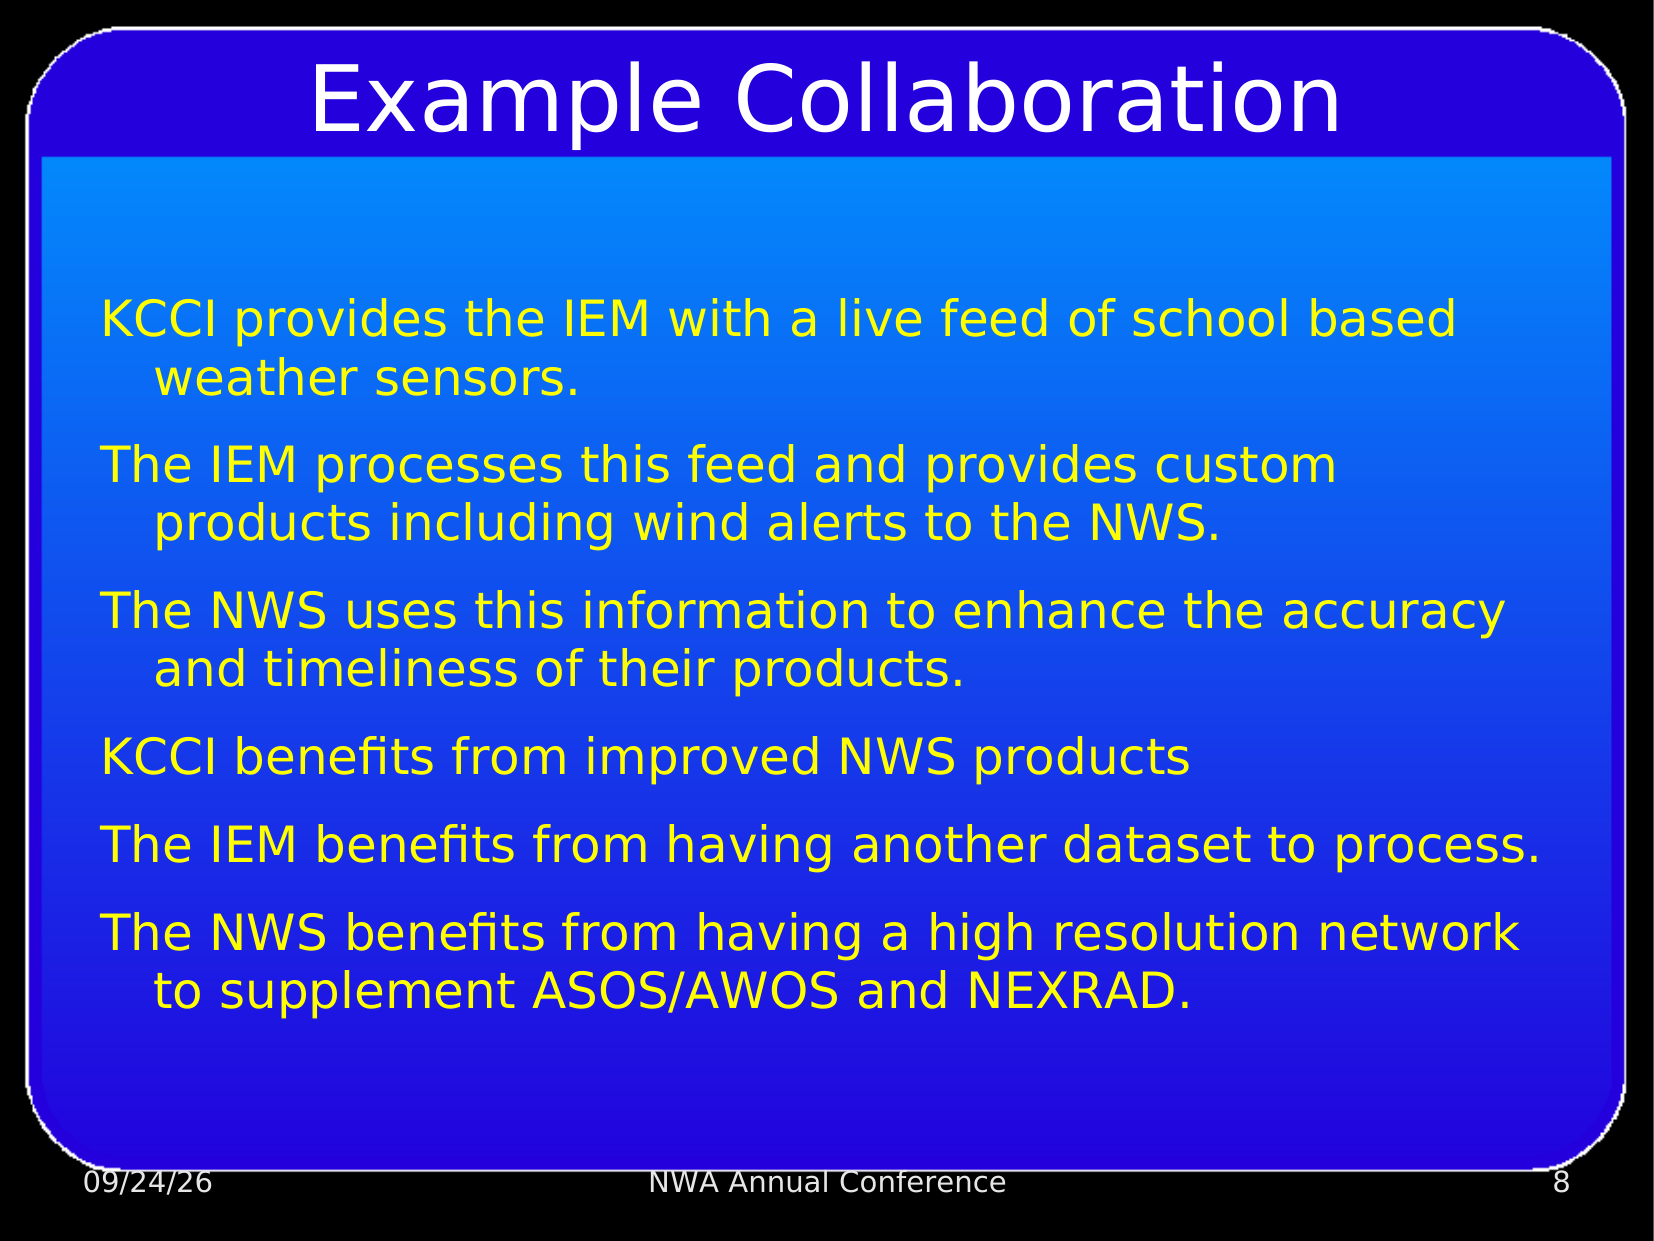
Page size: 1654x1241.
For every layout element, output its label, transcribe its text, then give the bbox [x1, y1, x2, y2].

picture [0, 0, 1654, 1241]
list KCCI provides the IEM with a live feed of school based weather sensors. The IEM processes this feed and provides custom products including wind alerts to the NWS. The NWS uses this information to enhance the accuracy and timeliness of their products. KCCI benefits from improved NWS products The IEM benefits from having another dataset to process. The NWS benefits from having a high resolution network to supplement ASOS/AWOS and NEXRAD. [82, 290, 1571, 1109]
title Example Collaboration [82, 46, 1571, 154]
